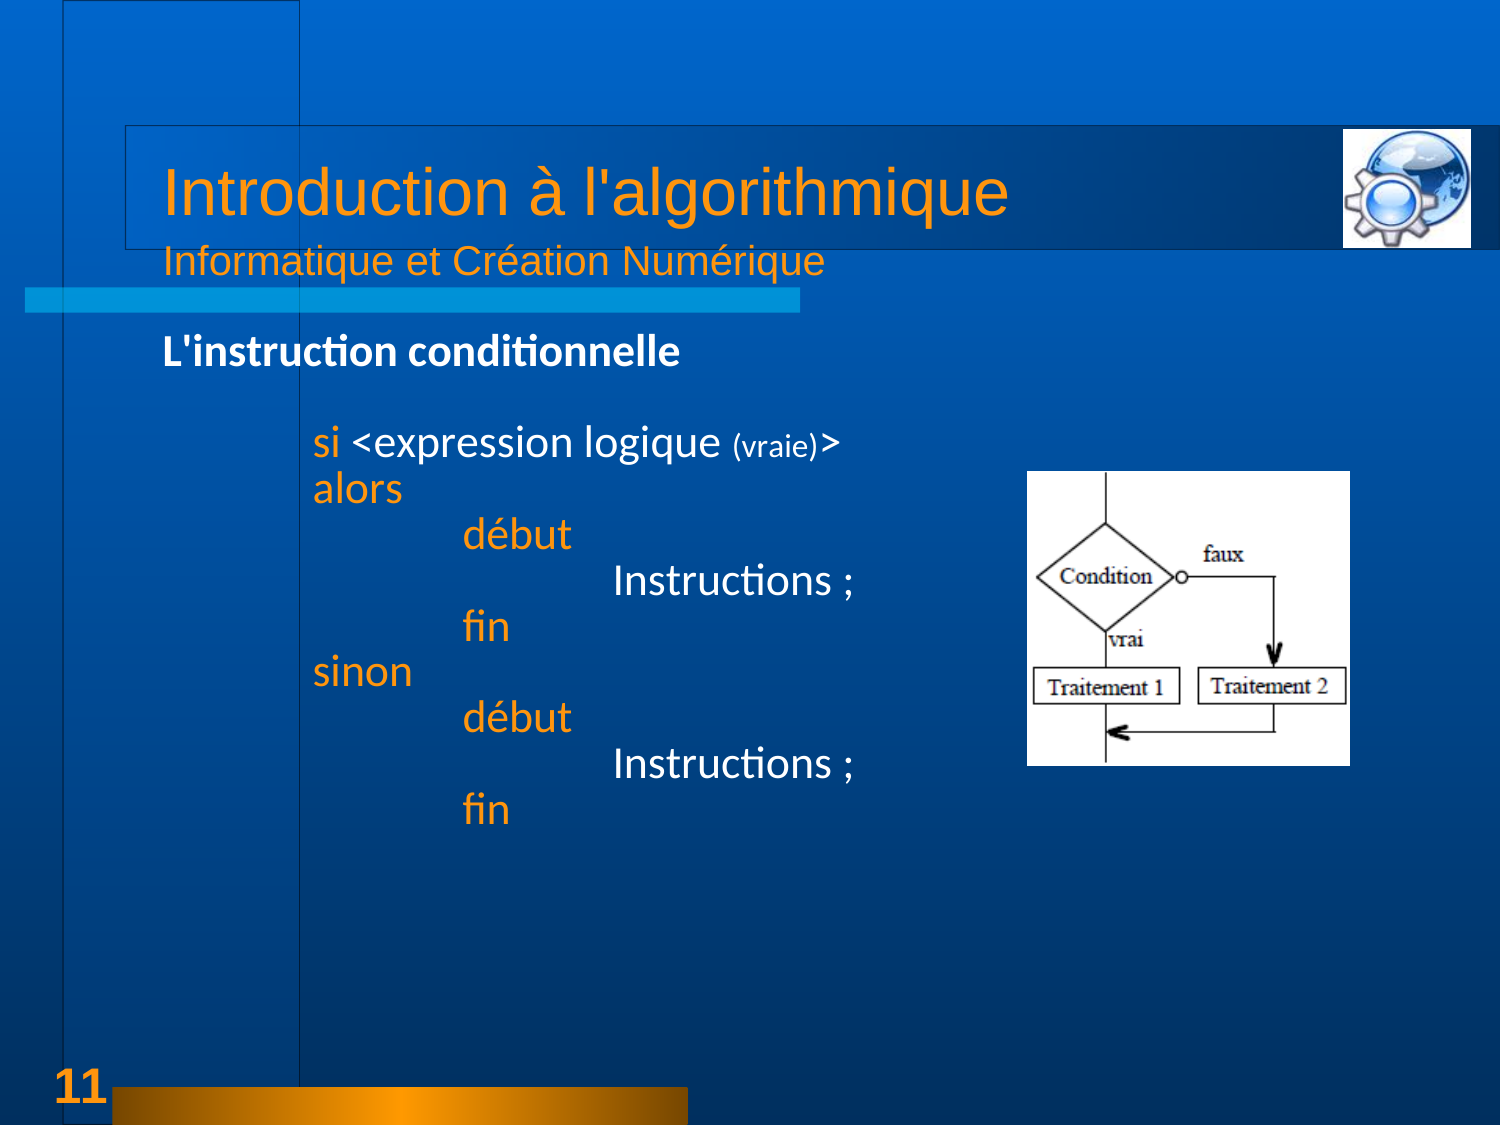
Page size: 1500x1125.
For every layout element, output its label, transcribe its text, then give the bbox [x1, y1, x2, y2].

picture [1343, 129, 1471, 248]
picture [1027, 471, 1350, 766]
text_box L'instruction conditionnelle si <expression logique (vraie)> alors début Instructions ; fin sinon début Instructions ; fin [147, 324, 1418, 953]
